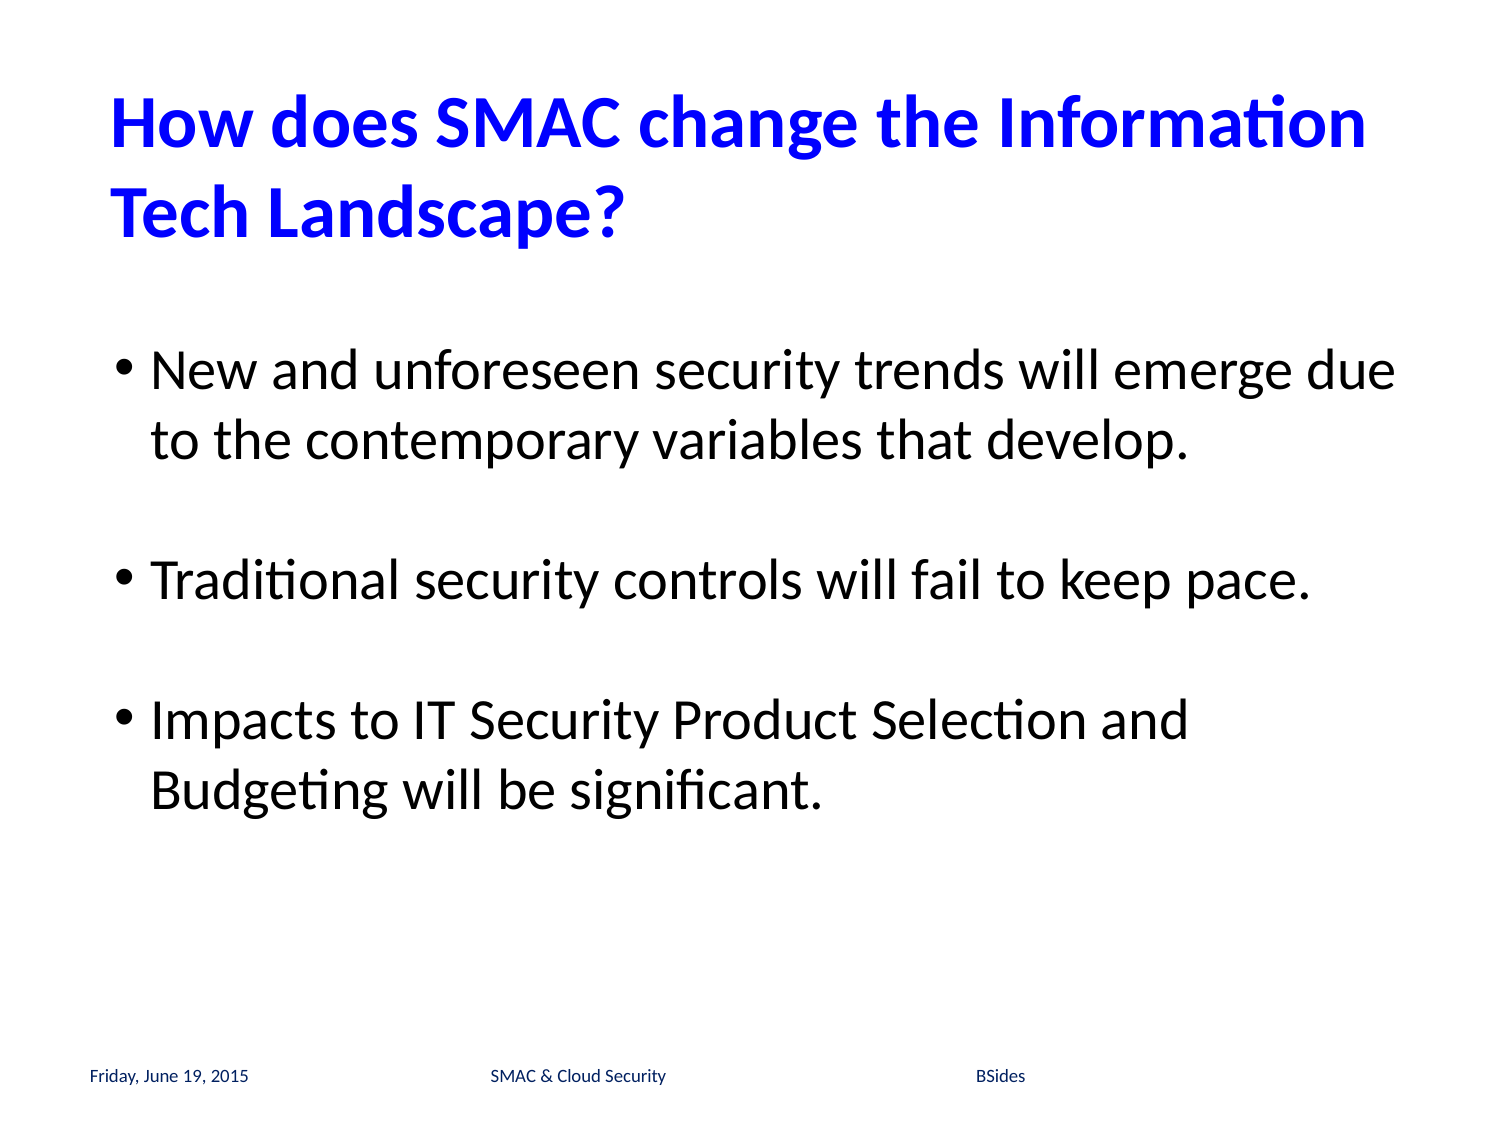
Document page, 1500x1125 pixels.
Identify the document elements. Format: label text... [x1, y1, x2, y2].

text_box New and unforeseen security trends will emerge due to the contemporary variables that develop. Traditional security controls will fail to keep pace. Impacts to IT Security Product Selection and Budgeting will be significant. [99, 324, 1424, 834]
text_box How does SMAC change the Information Tech Landscape? [95, 65, 1500, 323]
text_box Friday, June 19, 2015 SMAC & Cloud Security BSides [74, 1042, 1395, 1103]
